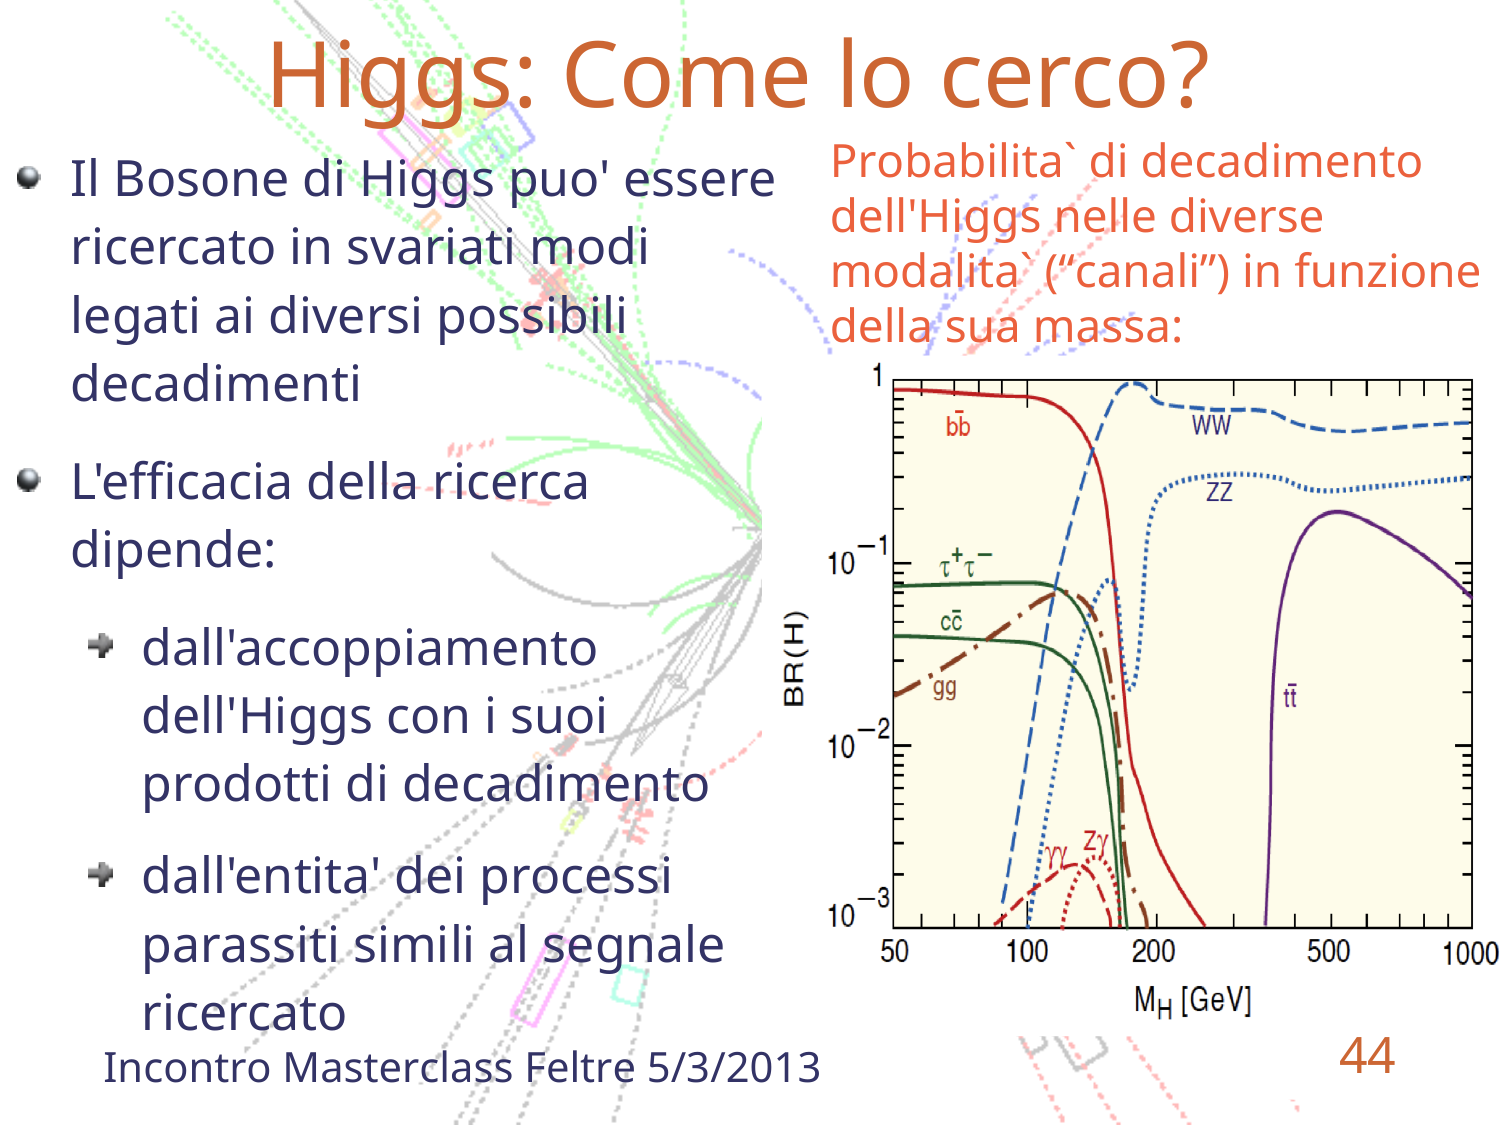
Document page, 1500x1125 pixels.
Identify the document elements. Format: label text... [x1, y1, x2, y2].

list Il Bosone di Higgs puo' essere ricercato in svariati modi legati ai diversi possibili decadimenti L'efficacia della ricerca dipende: dall'accoppiamento dell'Higgs con i suoi prodotti di decadimento dall'entita' dei processi parassiti simili al segnale ricercato [0, 143, 783, 1076]
title Higgs: Come lo cerco? [37, 3, 1463, 141]
text_box Probabilita` di decadimento dell'Higgs nelle diverse modalita` (“canali”) in funzione della sua massa: [814, 124, 1500, 359]
picture [0, 0, 1500, 1125]
